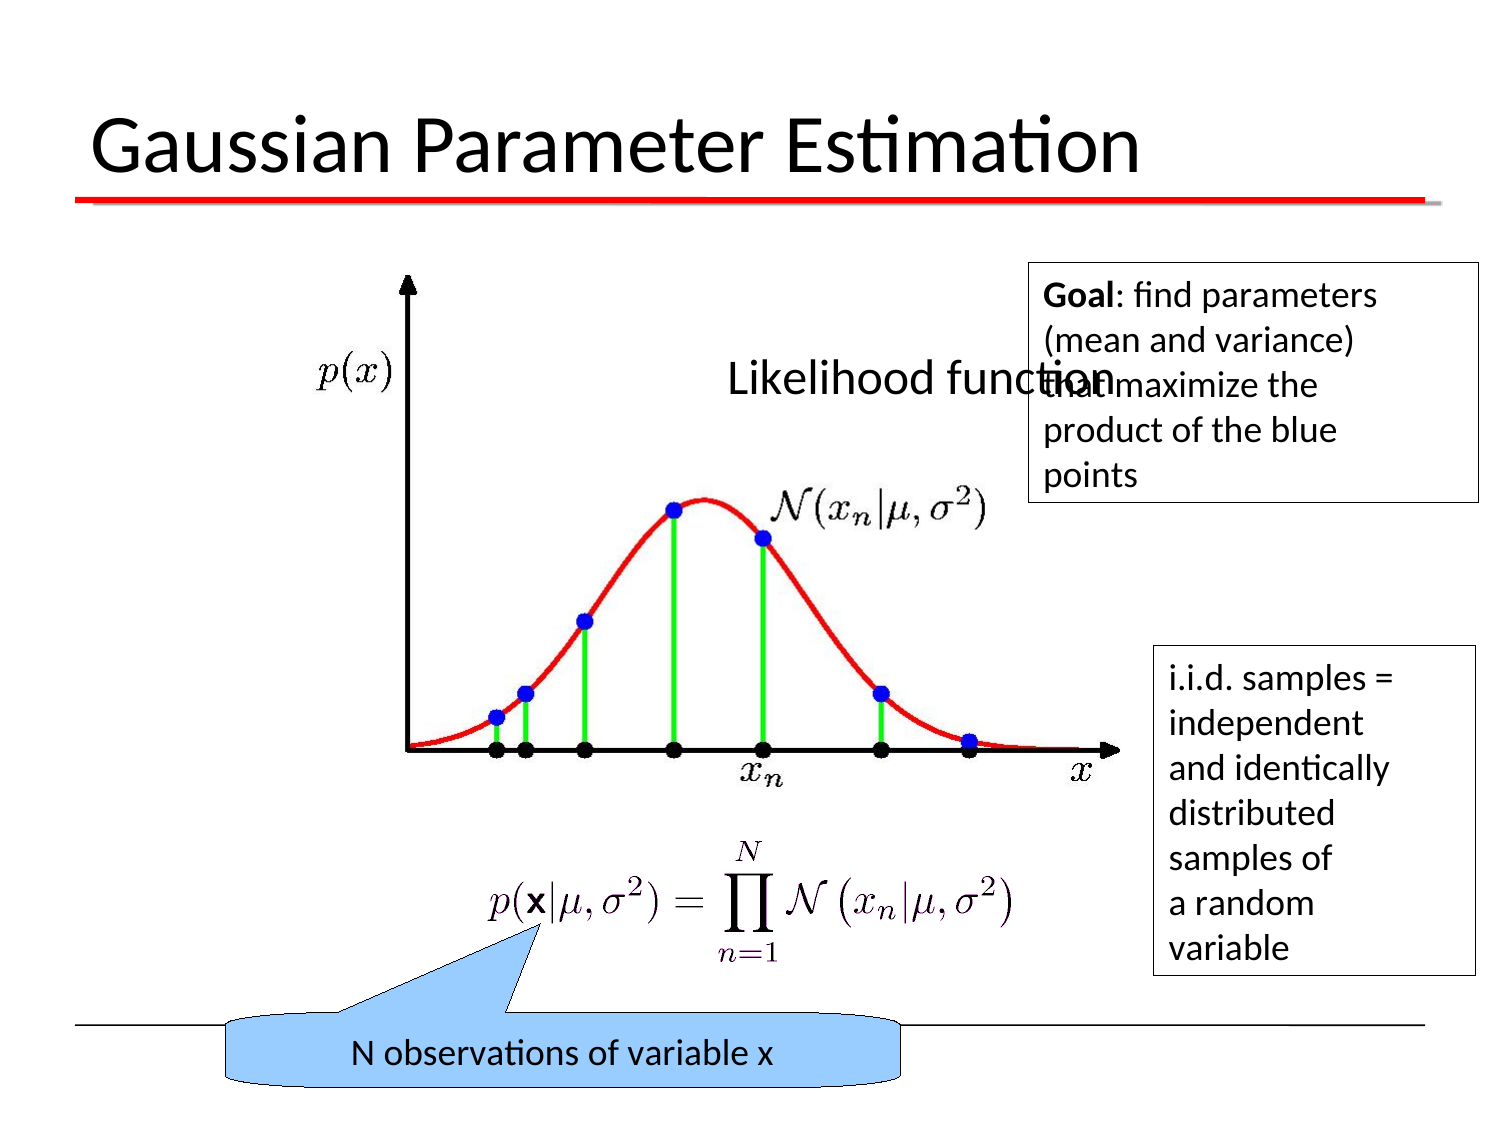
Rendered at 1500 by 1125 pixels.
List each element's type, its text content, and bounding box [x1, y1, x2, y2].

text_box [312, 275, 1121, 792]
text_box i.i.d. samples = independent and identically distributed samples of a random variable [1153, 645, 1476, 976]
picture [487, 837, 1013, 963]
title Gaussian Parameter Estimation [75, 45, 1426, 233]
text_box N observations of variable x [225, 923, 901, 1088]
text_box Goal: find parameters (mean and variance) that maximize the product of the blue points [1028, 262, 1479, 503]
text_box Likelihood function [712, 336, 1028, 413]
